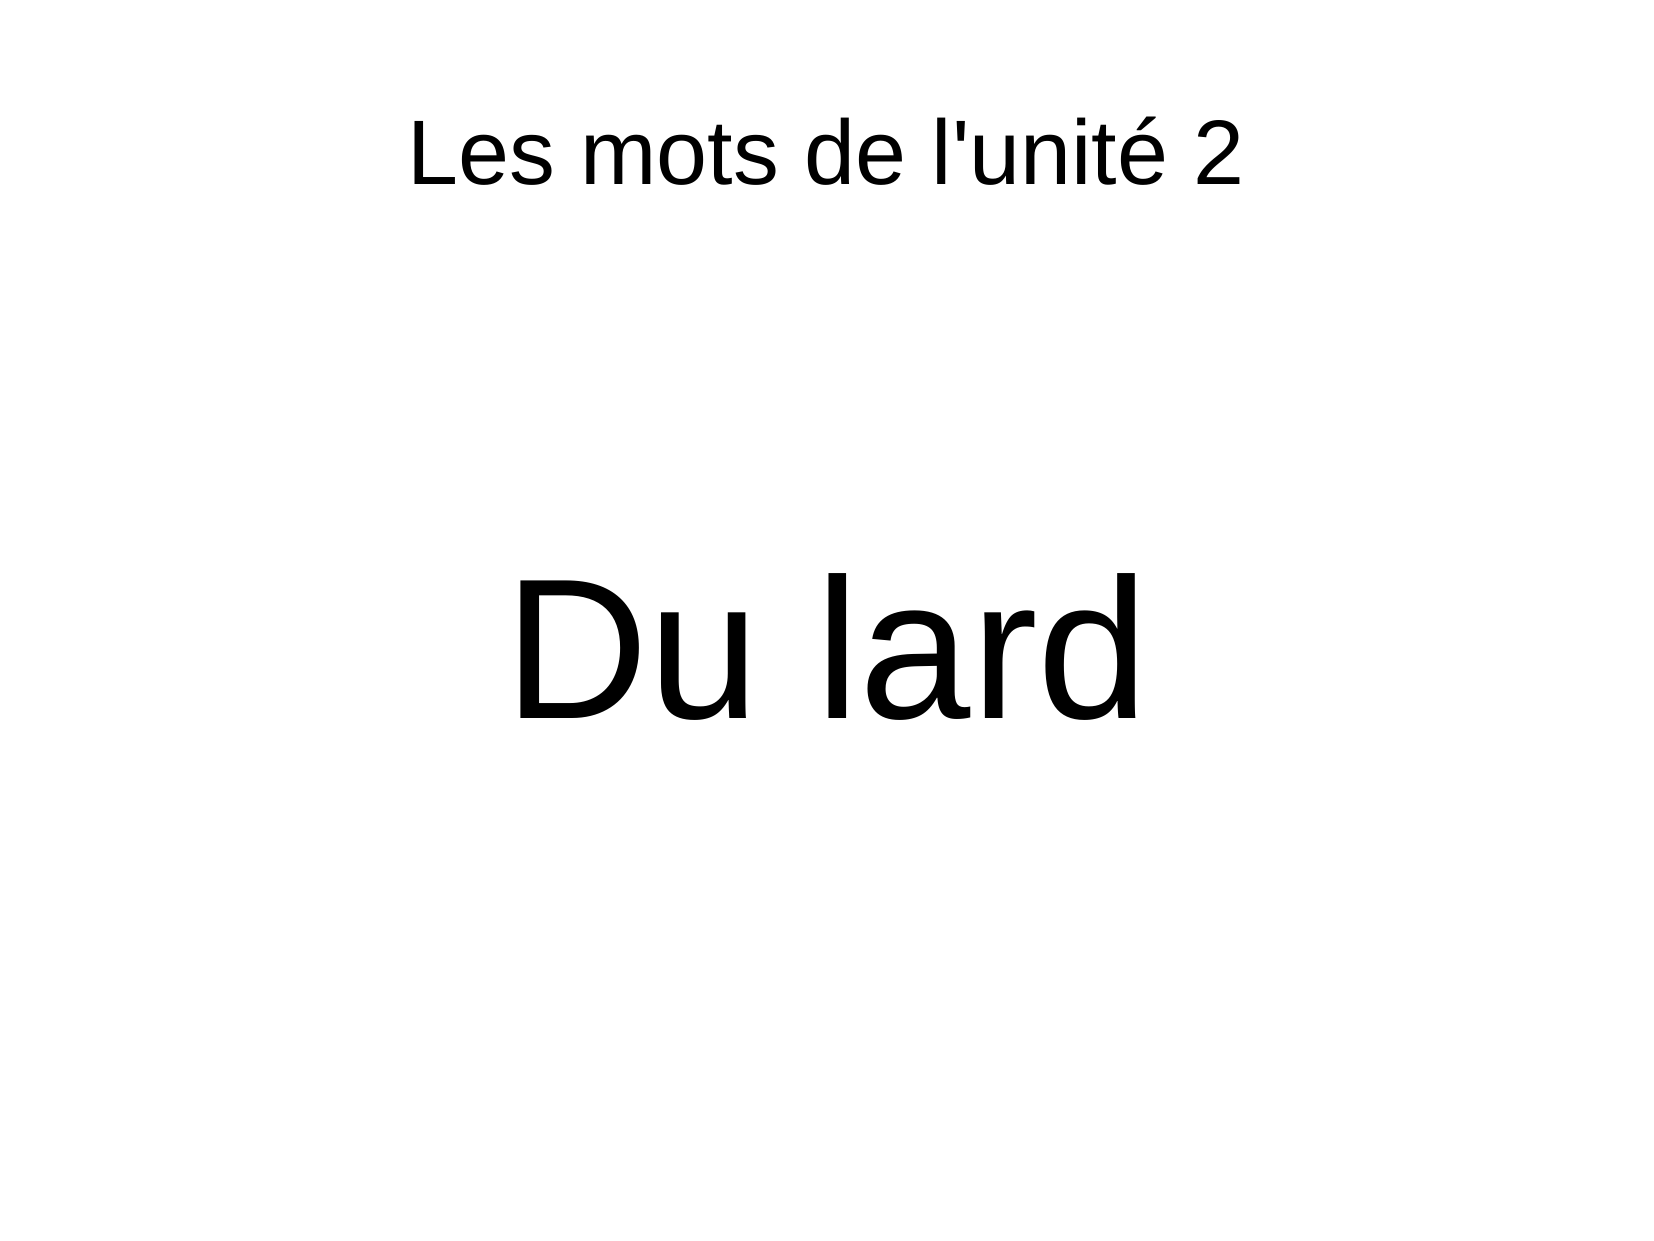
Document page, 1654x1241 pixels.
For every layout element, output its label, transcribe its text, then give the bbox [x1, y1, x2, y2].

subtitle Du lard [82, 290, 1571, 1010]
title Les mots de l'unité 2 [82, 49, 1571, 257]
